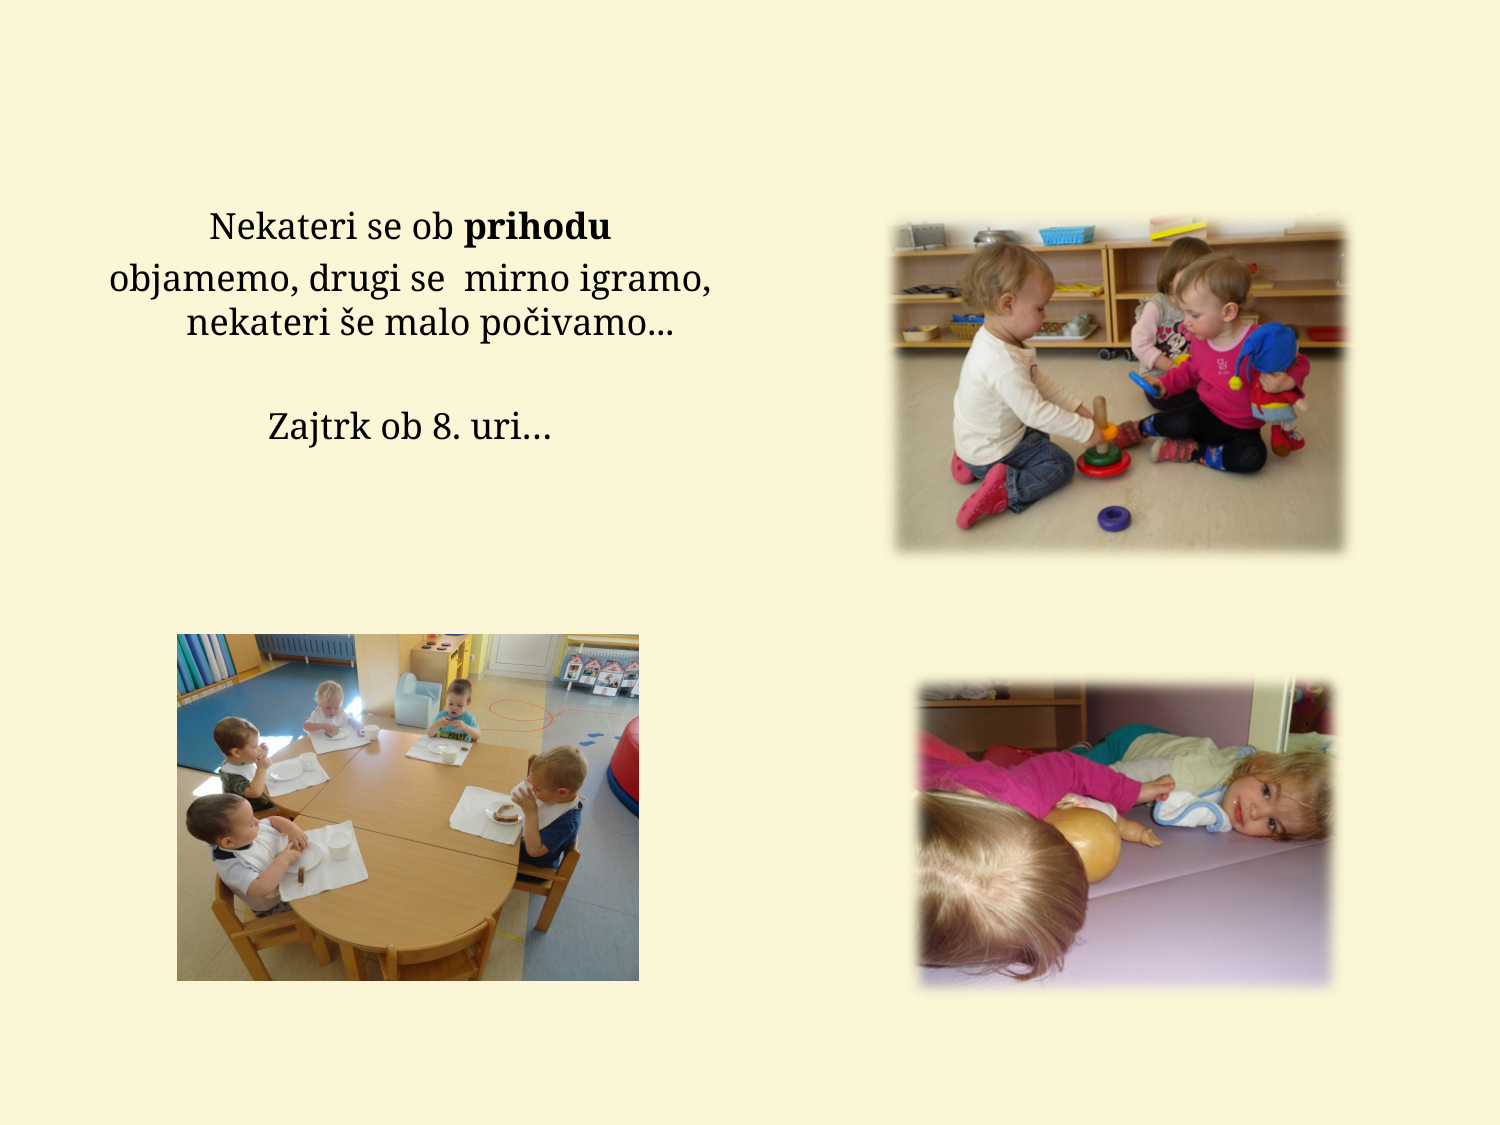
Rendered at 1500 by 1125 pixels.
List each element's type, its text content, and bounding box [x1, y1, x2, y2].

picture [177, 634, 639, 981]
list Nekateri se ob prihodu objamemo, drugi se mirno igramo, nekateri še malo počivamo... Zajtrk ob 8. uri… [41, 196, 740, 457]
picture [879, 208, 1361, 569]
picture [903, 669, 1348, 1004]
